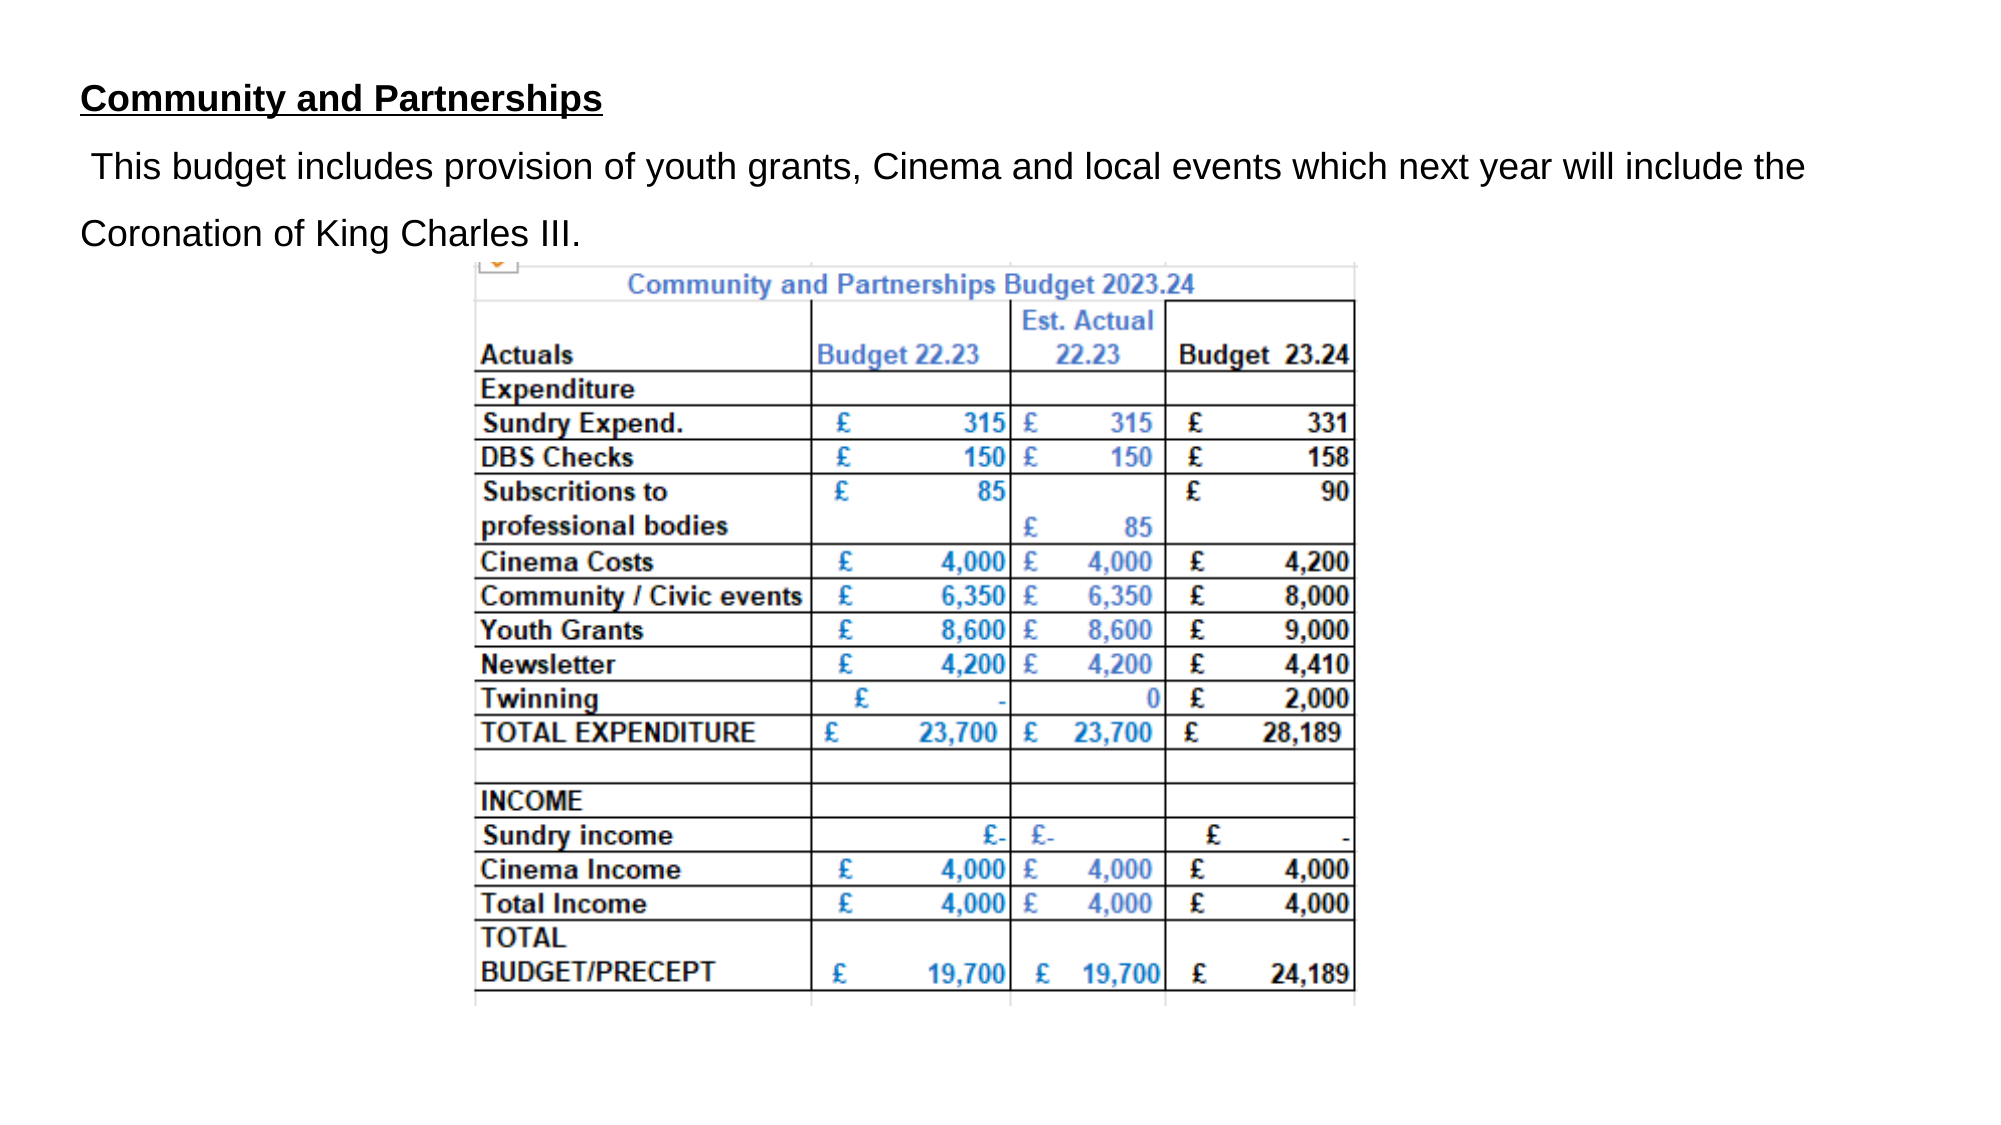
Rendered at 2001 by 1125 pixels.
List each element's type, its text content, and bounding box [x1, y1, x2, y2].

text_box Community and Partnerships This budget includes provision of youth grants, Cinema and local events which next year will include the Coronation of King Charles III. [65, 44, 1833, 262]
picture [473, 262, 1358, 1006]
